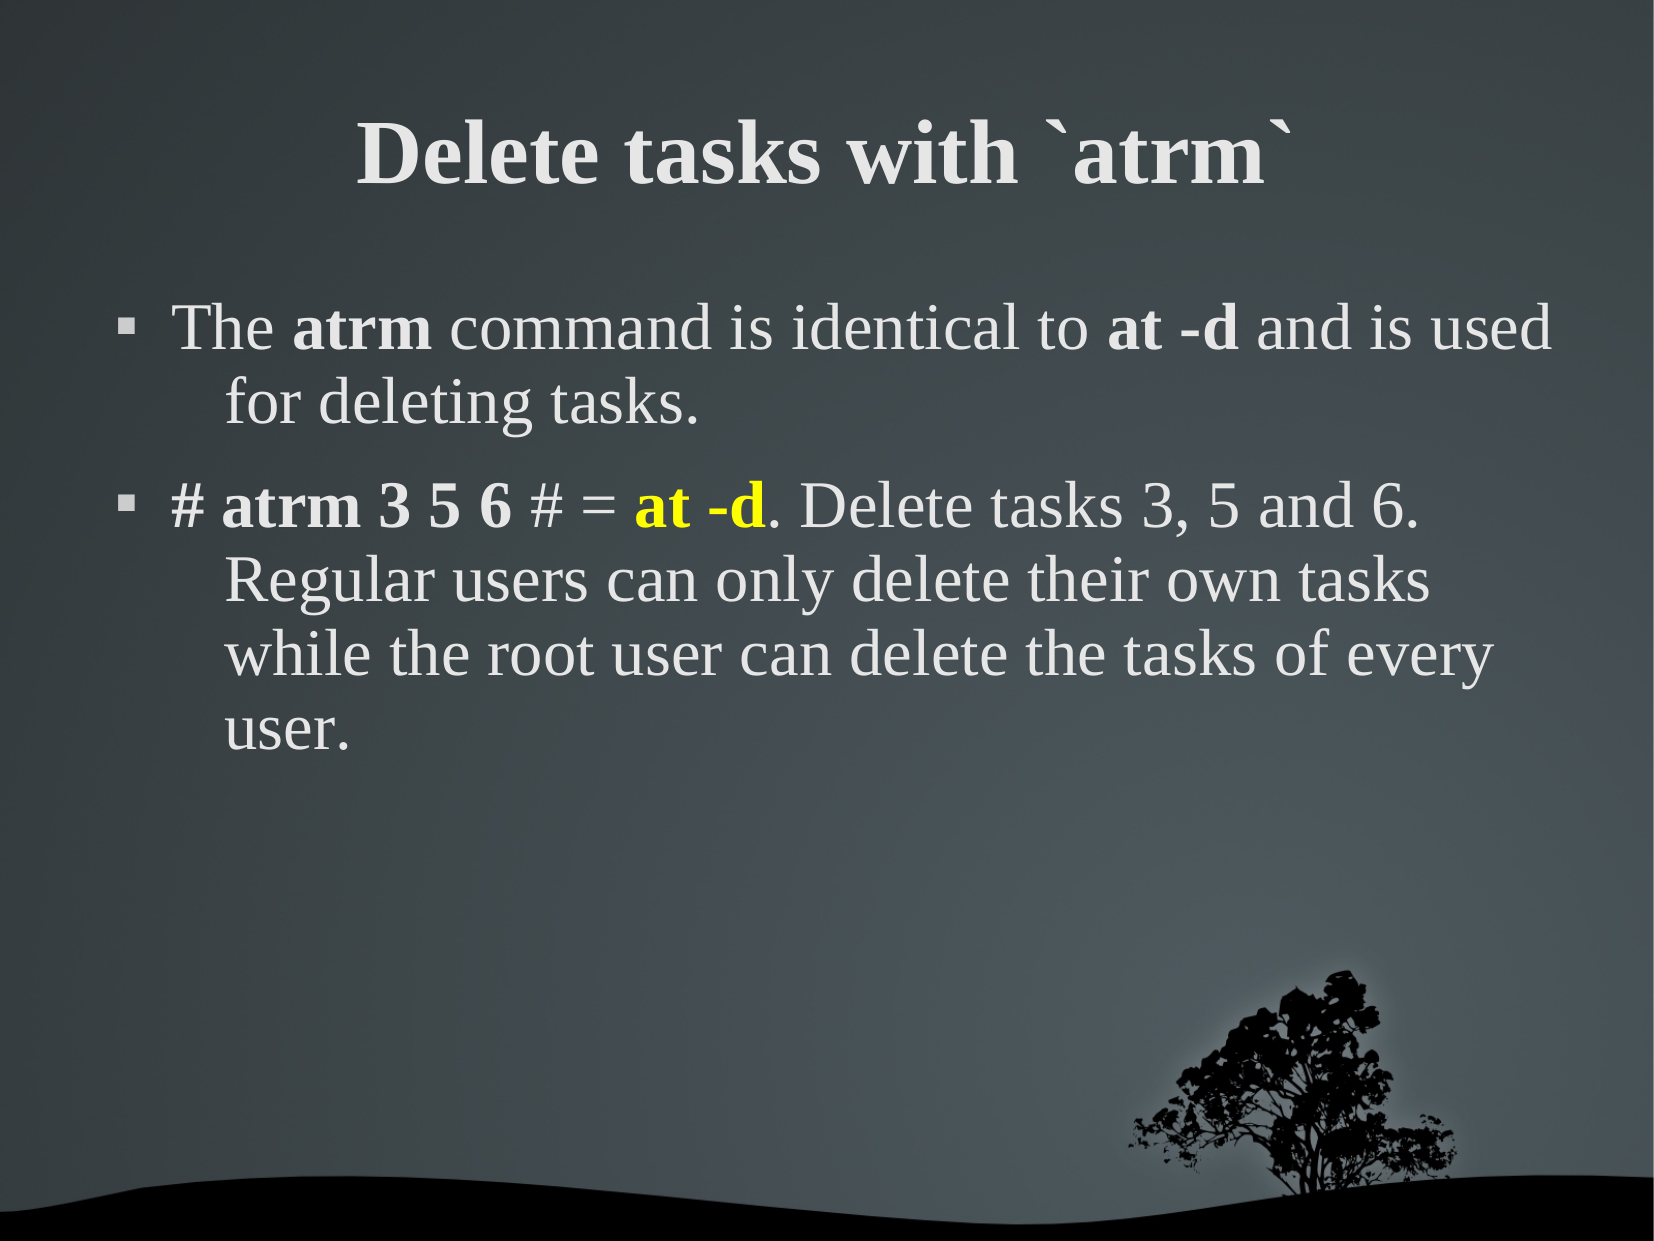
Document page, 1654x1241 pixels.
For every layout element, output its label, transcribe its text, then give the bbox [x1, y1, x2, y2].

title Delete tasks with `atrm` [82, 49, 1571, 257]
list The atrm command is identical to at -d and is used for deleting tasks. # atrm 3 5 6 # = at -d. Delete tasks 3, 5 and 6. Regular users can only delete their own tasks while the root user can delete the tasks of every user. [82, 290, 1571, 1109]
picture [0, 0, 1654, 1241]
